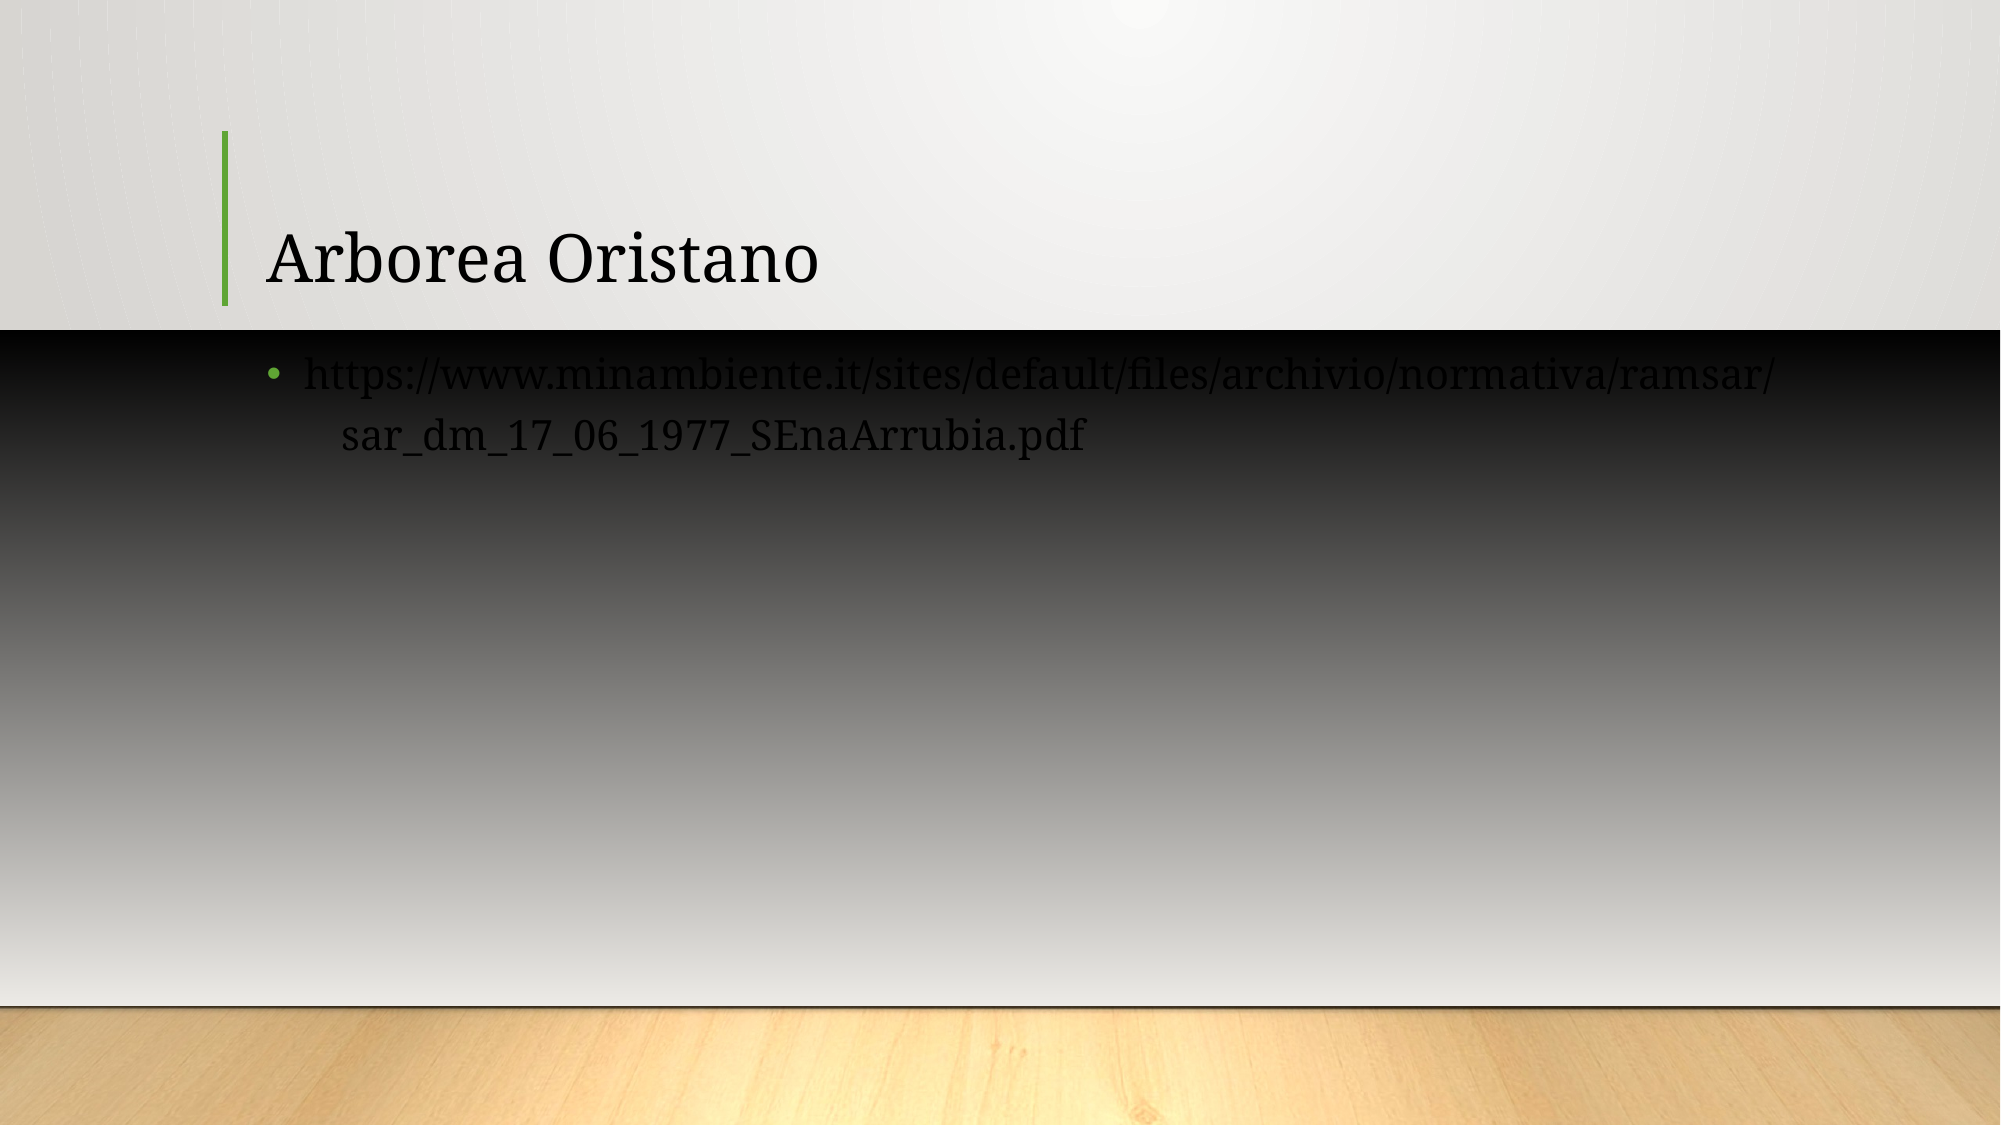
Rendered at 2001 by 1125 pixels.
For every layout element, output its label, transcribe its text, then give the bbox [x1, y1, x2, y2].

title Arborea Oristano [251, 131, 1814, 305]
list https://www.minambiente.it/sites/default/files/archivio/normativa/ramsar/sar_dm_17_06_1977_SEnaArrubia.pdf [251, 330, 1814, 897]
